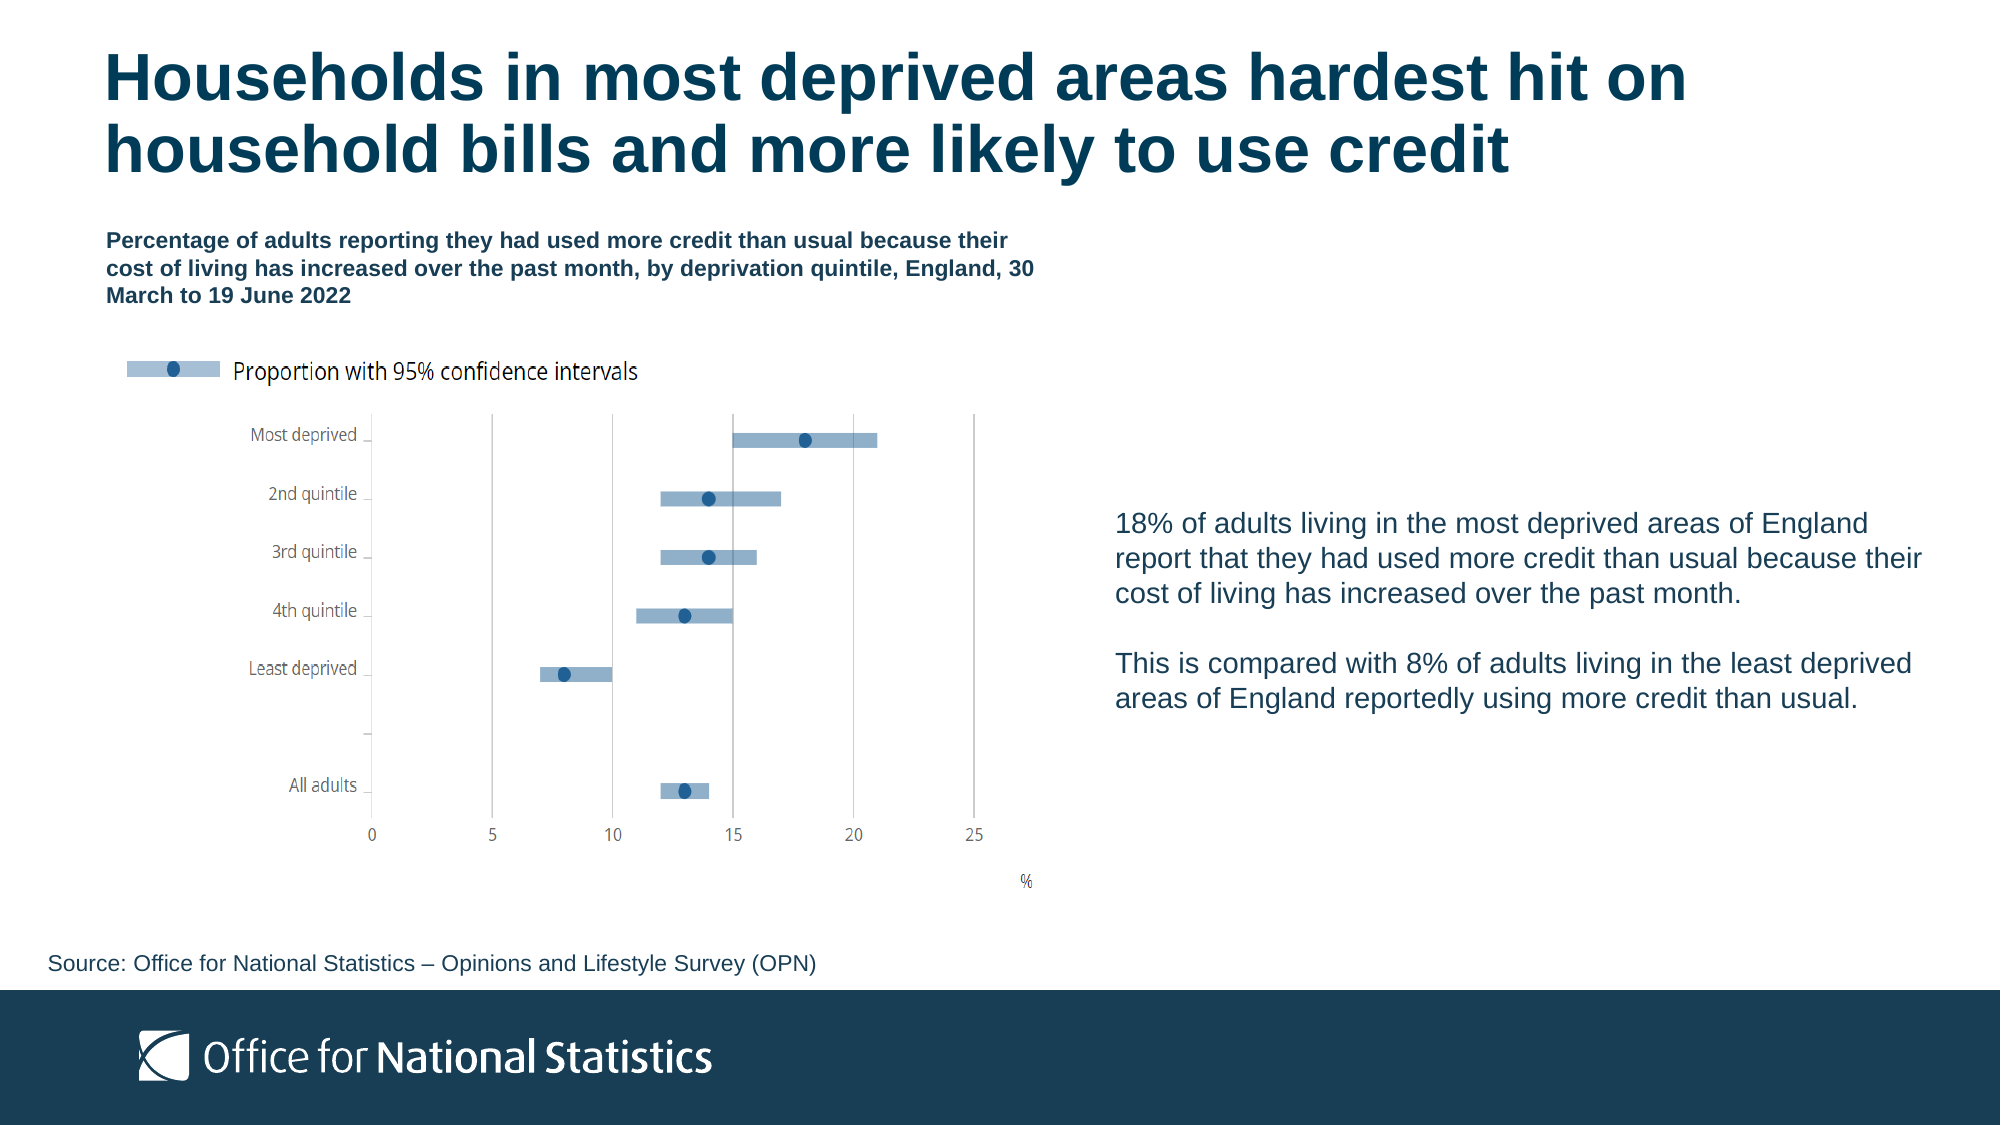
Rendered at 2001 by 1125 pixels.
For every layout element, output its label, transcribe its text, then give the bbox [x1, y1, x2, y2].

title Households in most deprived areas hardest hit on household bills and more likely to use credit [89, 34, 1756, 196]
text_box Percentage of adults reporting they had used more credit than usual because their cost of living has increased over the past month, by deprivation quintile, England, 30 March to 19 June 2022 [106, 217, 1077, 316]
text_box Source: Office for National Statistics – Opinions and Lifestyle Survey (OPN) [47, 940, 856, 984]
text_box 18% of adults living in the most deprived areas of England report that they had used more credit than usual because their cost of living has increased over the past month. This is compared with 8% of adults living in the least deprived areas of England reportedly using more credit than usual. [1100, 462, 1967, 725]
picture [86, 336, 1077, 908]
